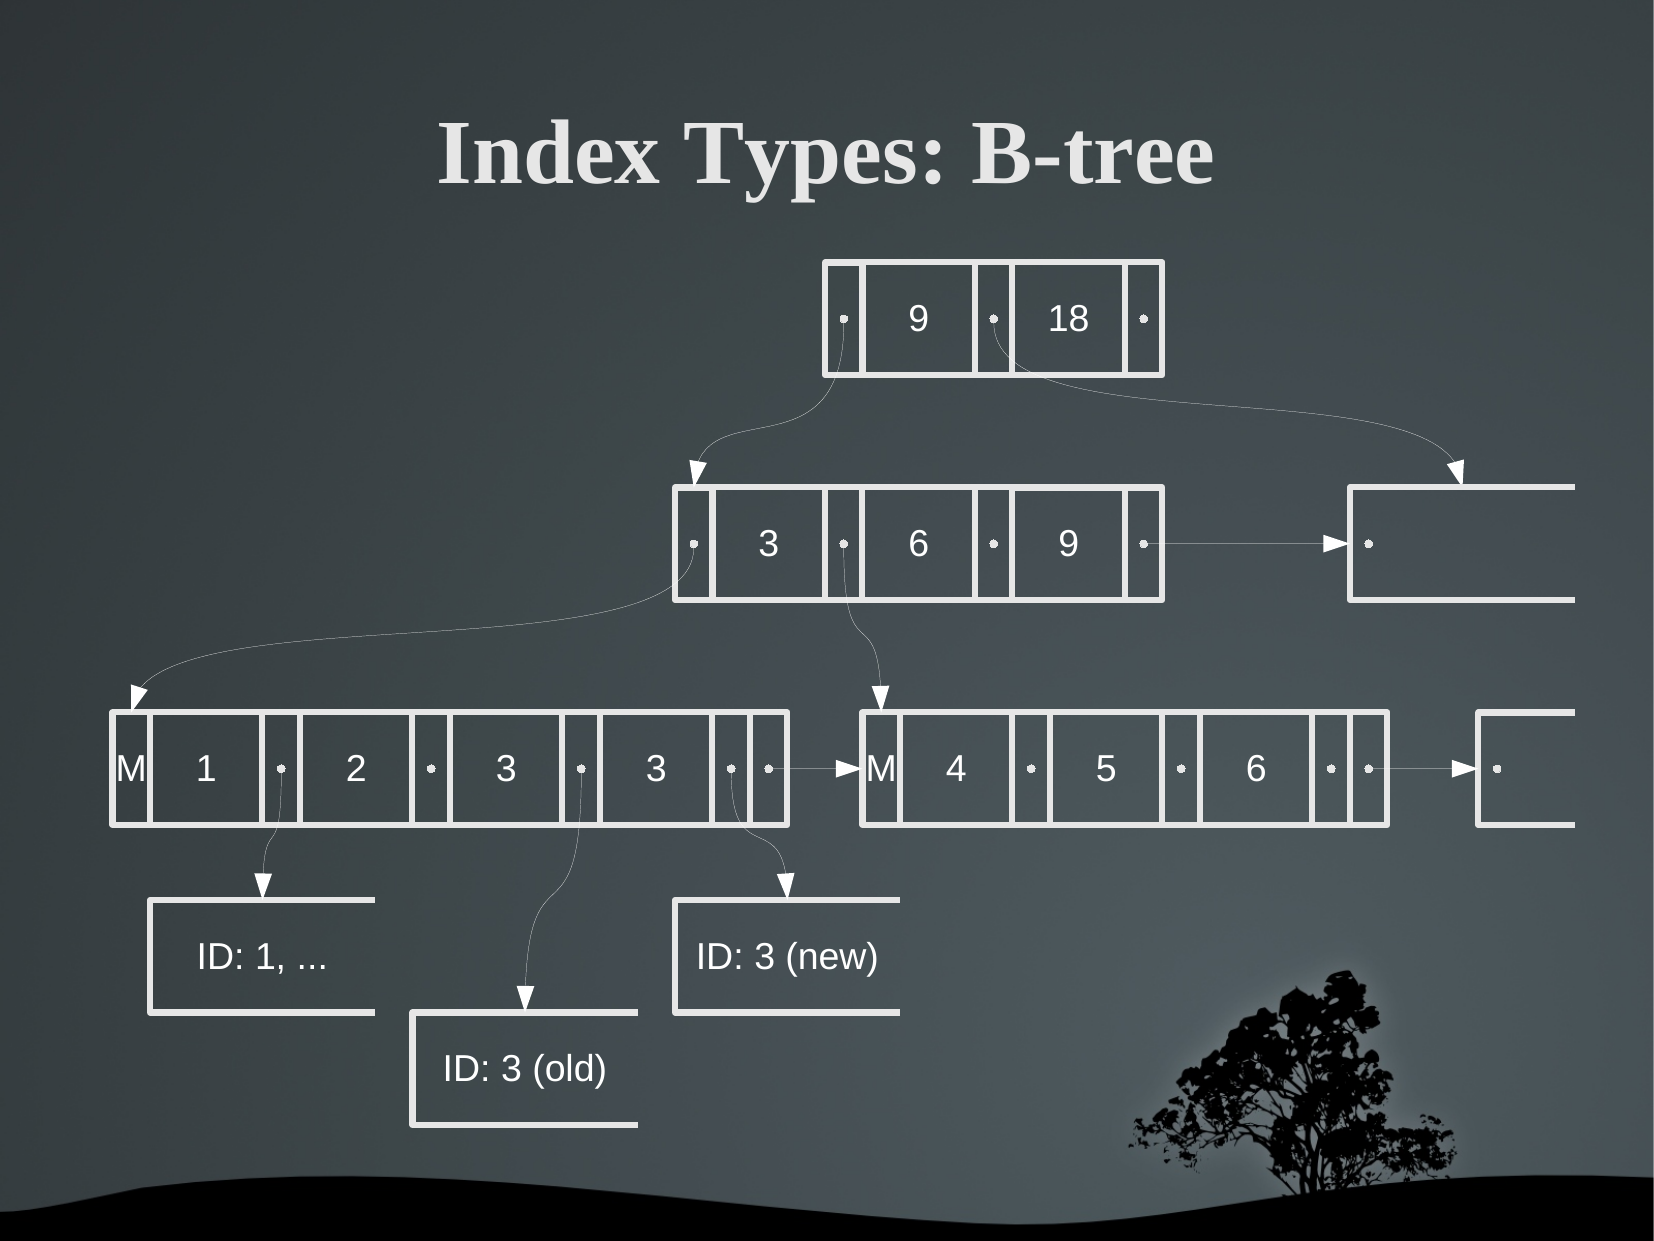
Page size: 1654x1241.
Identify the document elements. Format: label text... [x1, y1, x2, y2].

text_box 2 [303, 715, 409, 822]
picture [0, 0, 1654, 1241]
text_box [1364, 764, 1373, 773]
text_box 1 [153, 715, 259, 822]
text_box 18 [1015, 265, 1122, 372]
text_box 6 [1203, 715, 1309, 822]
text_box [1139, 540, 1148, 548]
text_box [840, 315, 848, 323]
text_box [1327, 764, 1336, 773]
text_box M [862, 712, 901, 826]
text_box M [112, 712, 151, 825]
text_box [727, 764, 736, 773]
text_box 3 [603, 715, 709, 822]
text_box 5 [1053, 715, 1159, 822]
text_box [839, 539, 848, 548]
text_box [989, 314, 998, 323]
text_box [577, 764, 586, 773]
text_box [1493, 765, 1501, 773]
text_box 3 [453, 715, 559, 822]
text_box 3 [716, 490, 822, 597]
text_box [427, 764, 436, 773]
text_box [1364, 539, 1373, 548]
text_box 6 [865, 490, 972, 597]
text_box [1177, 764, 1186, 773]
text_box 9 [866, 265, 972, 372]
text_box [690, 540, 698, 548]
text_box [764, 764, 773, 773]
text_box [1027, 764, 1036, 773]
text_box [277, 764, 286, 773]
text_box 4 [903, 715, 1009, 822]
text_box 9 [1015, 491, 1122, 597]
text_box [1139, 314, 1148, 323]
text_box 18 [1015, 364, 1028, 372]
title Index Types: B-tree [82, 49, 1571, 257]
text_box [989, 539, 998, 548]
